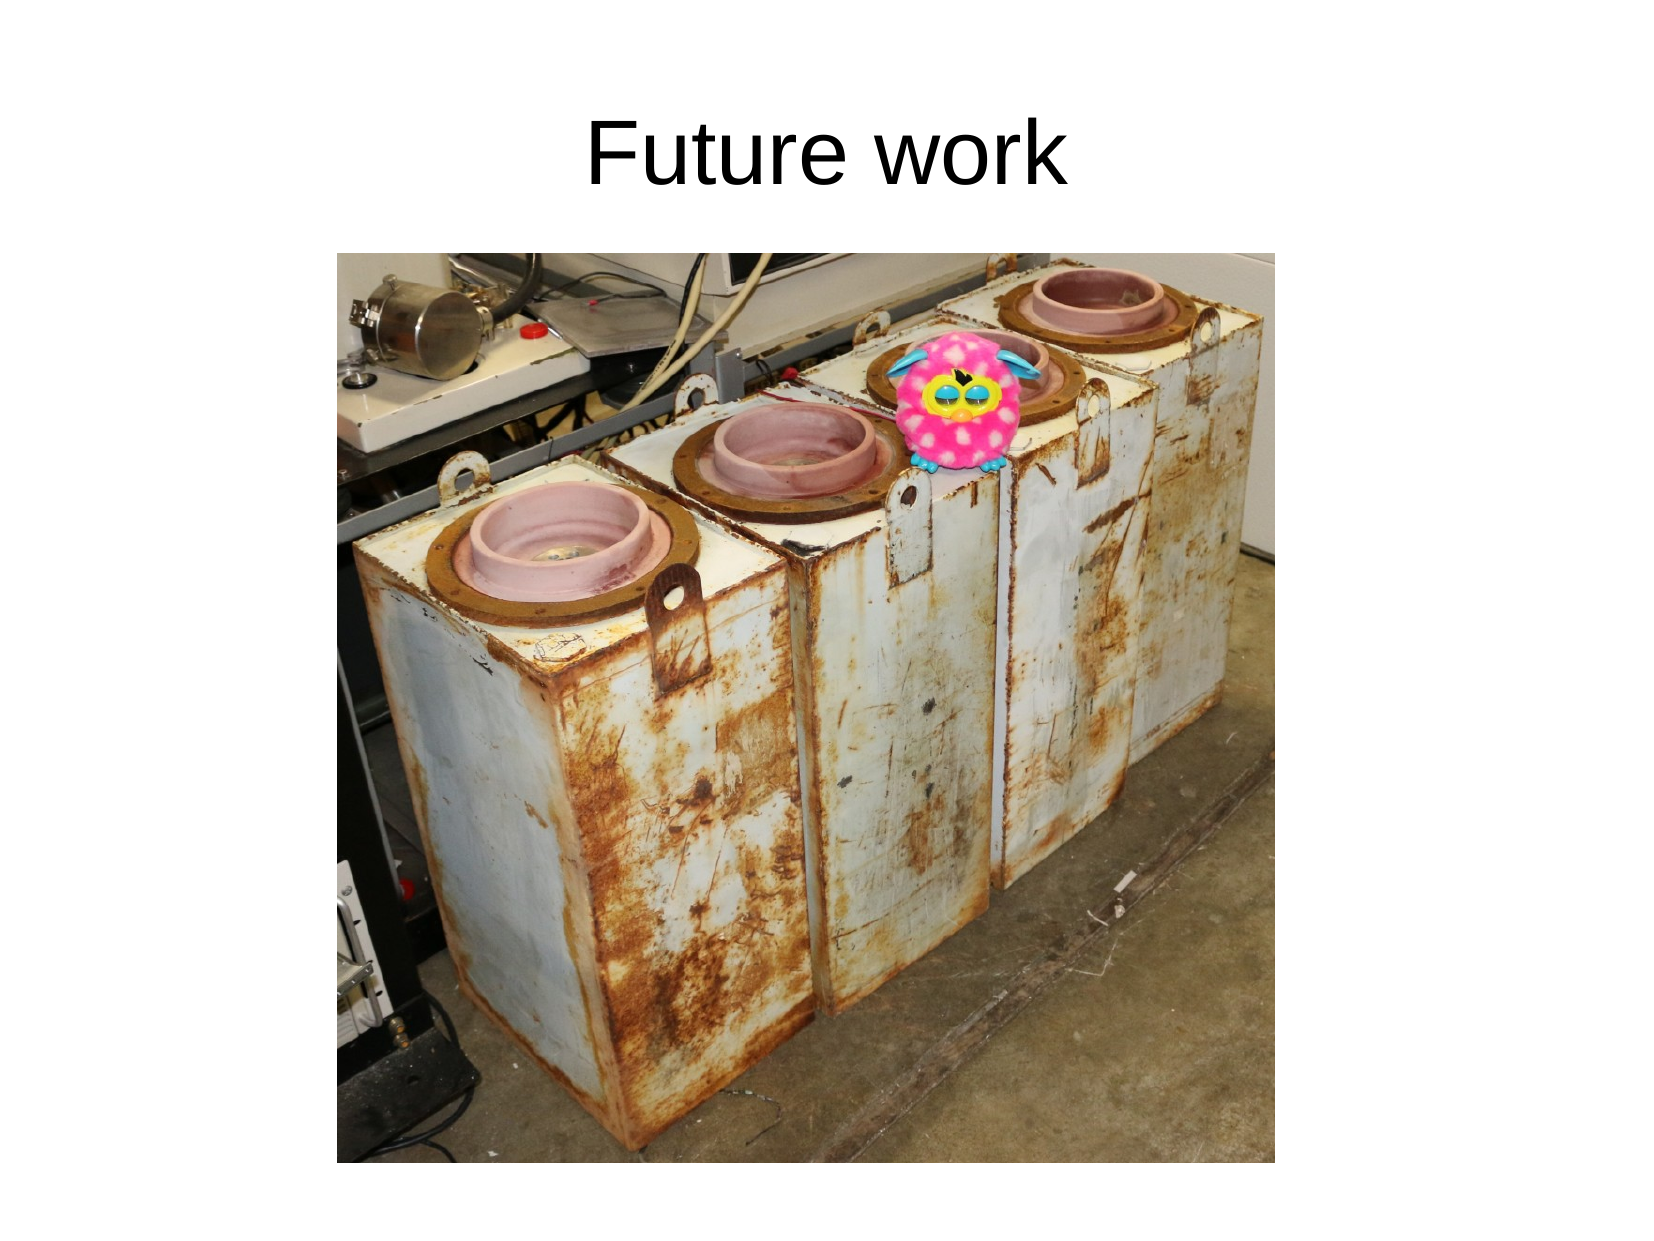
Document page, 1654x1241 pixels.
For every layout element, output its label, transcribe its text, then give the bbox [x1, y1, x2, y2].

title Future work [82, 49, 1571, 257]
picture [337, 253, 1275, 1163]
